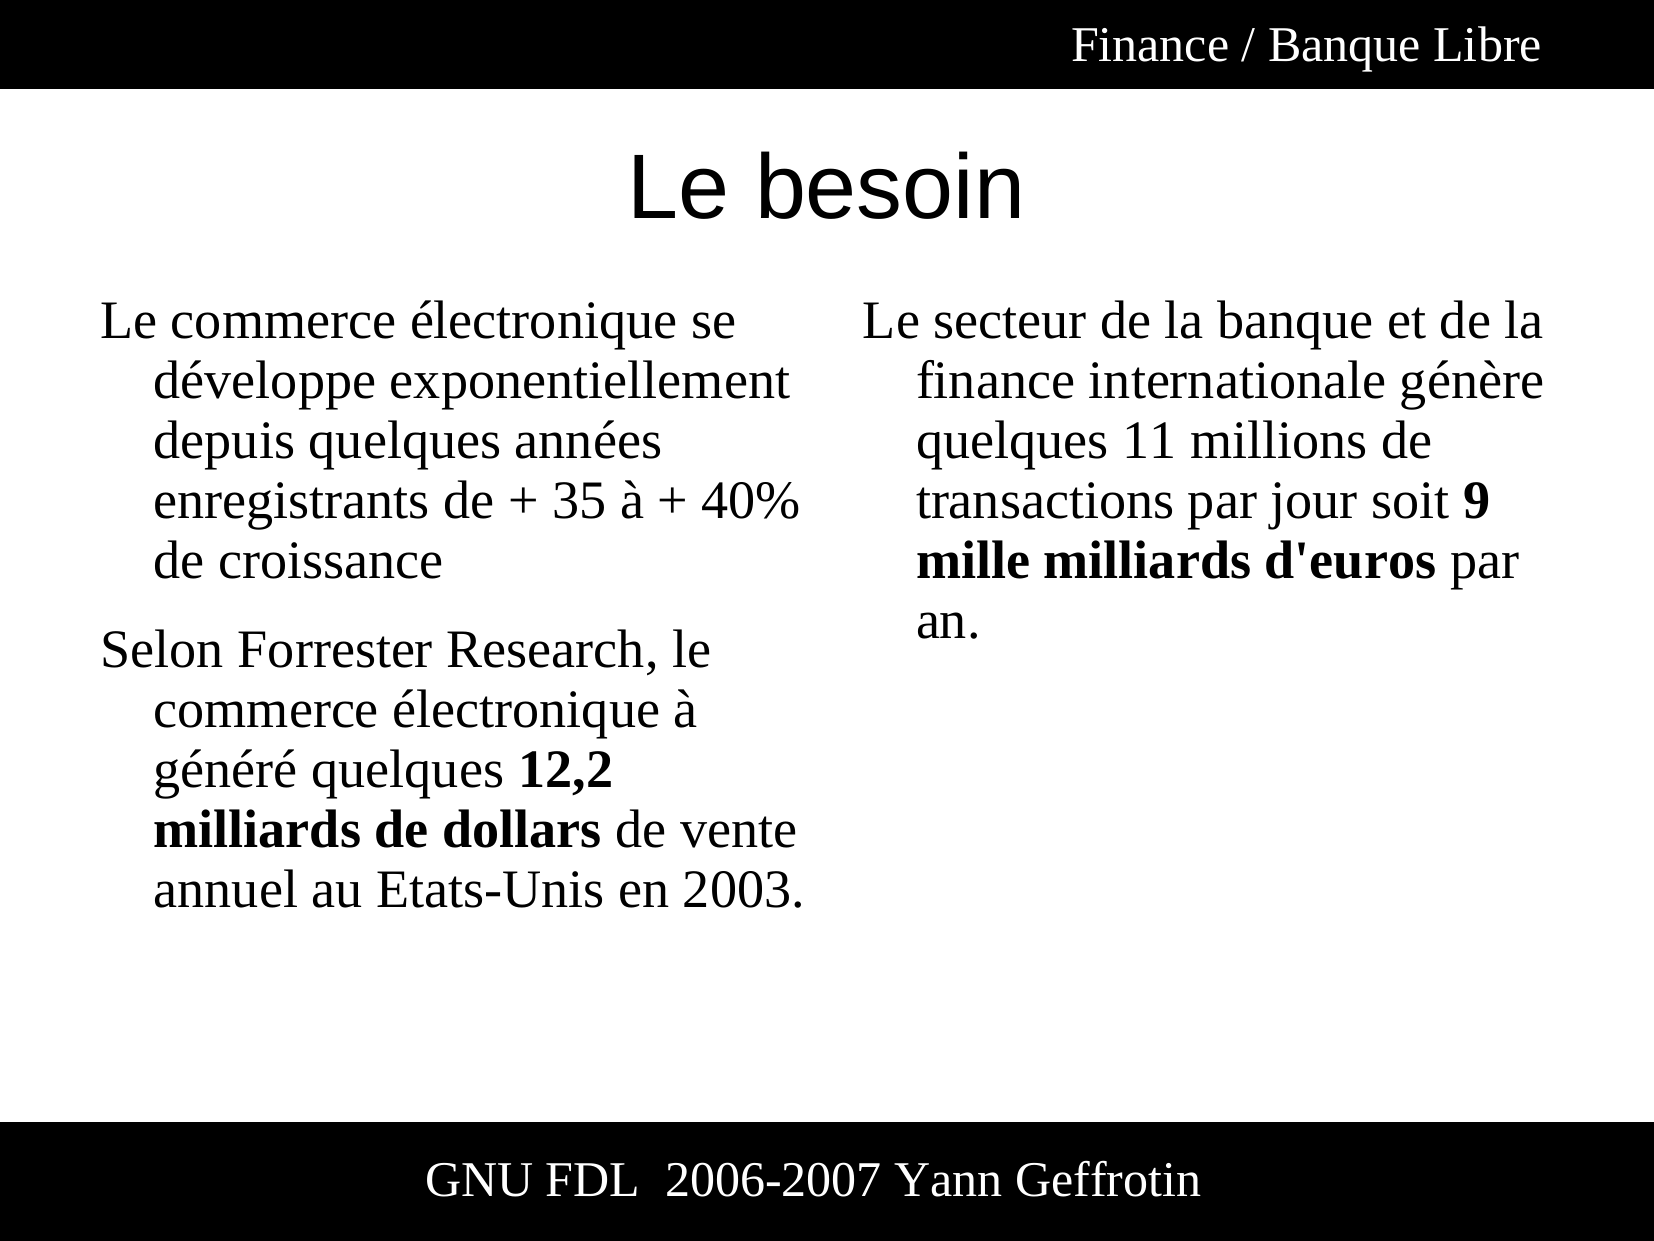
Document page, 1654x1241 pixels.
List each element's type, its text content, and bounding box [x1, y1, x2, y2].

list Le secteur de la banque et de la finance internationale génère quelques 11 millions de transactions par jour soit 9 mille milliards d'euros par an. [845, 290, 1572, 1109]
title Le besoin [82, 118, 1571, 257]
list Le commerce électronique se développe exponentiellement depuis quelques années enregistrants de + 35 à + 40% de croissance Selon Forrester Research, le commerce électronique à généré quelques 12,2 milliards de dollars de vente annuel au Etats-Unis en 2003. [82, 290, 809, 1109]
